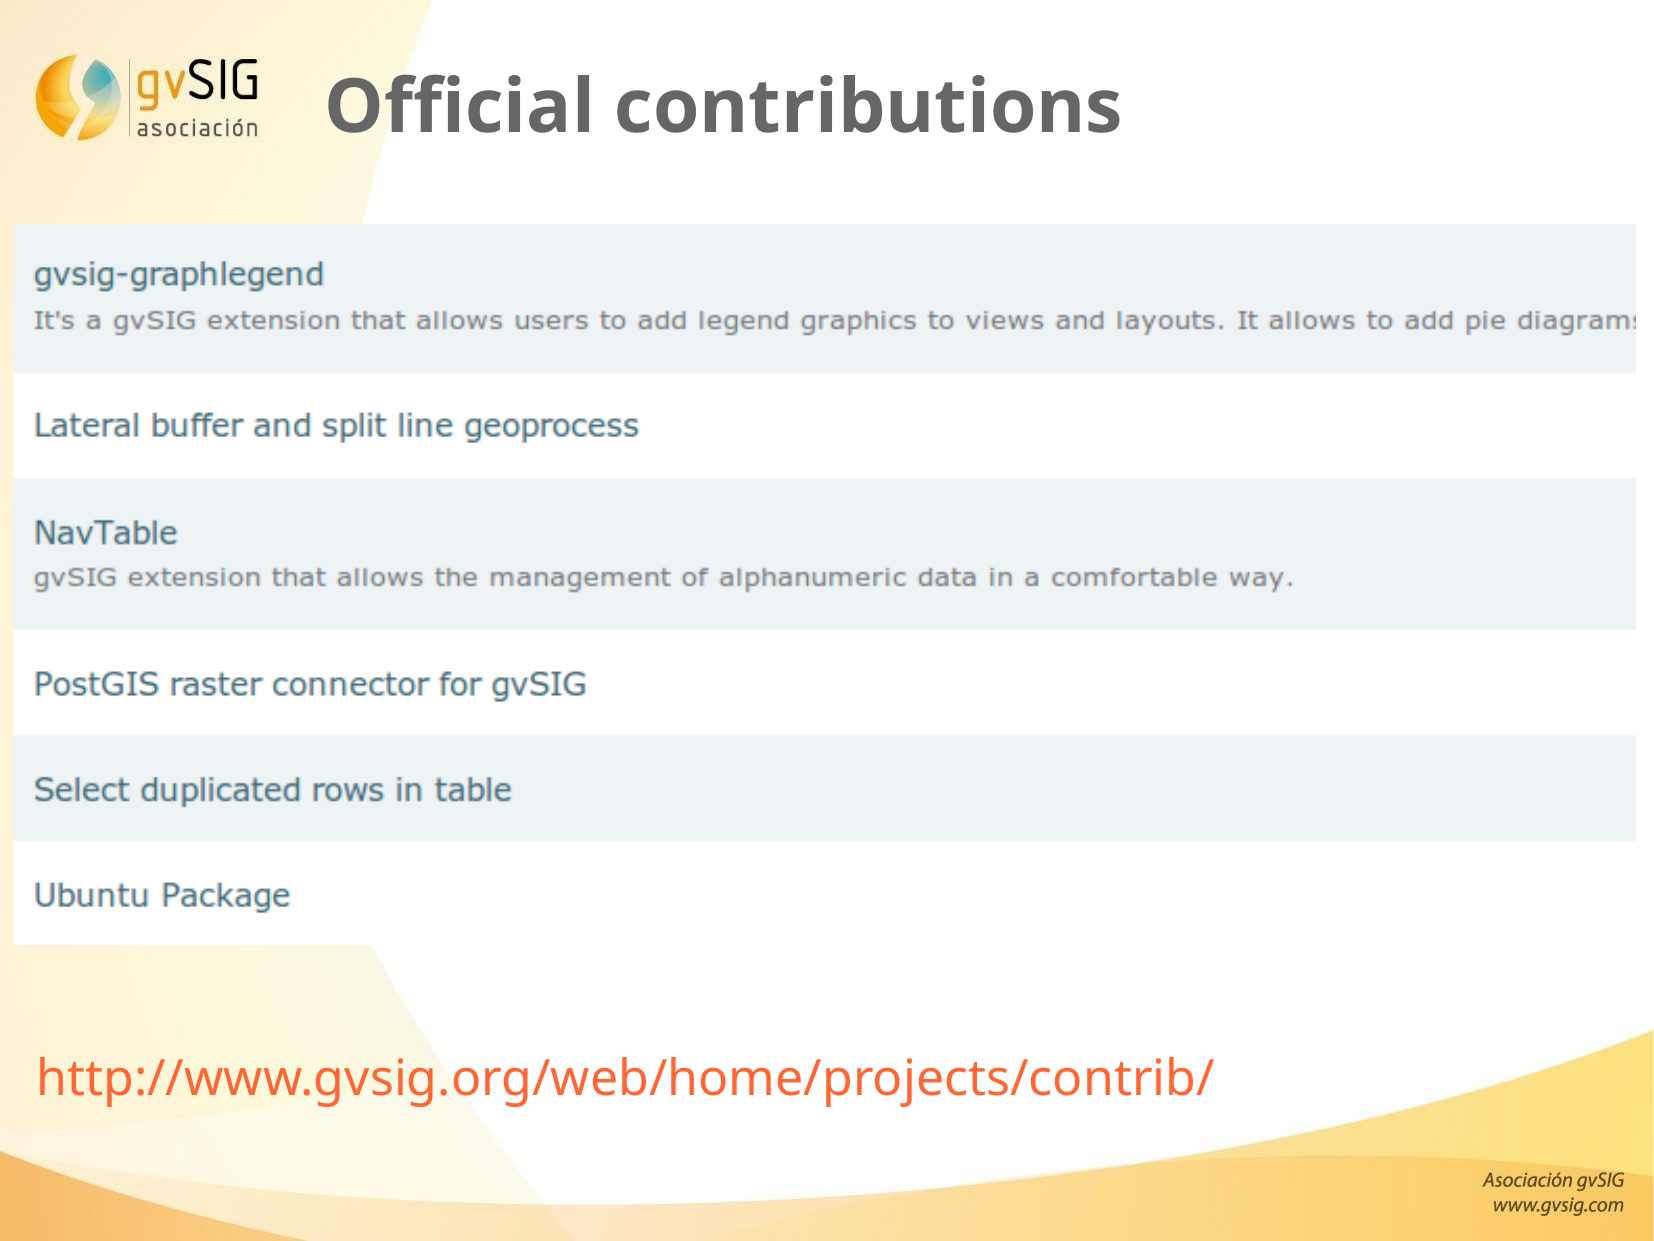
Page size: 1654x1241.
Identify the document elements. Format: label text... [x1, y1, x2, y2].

text_box http://www.gvsig.org/web/home/projects/contrib/ [21, 1034, 1436, 1111]
title Official contributions [324, 54, 1625, 153]
picture [0, 0, 1654, 1241]
